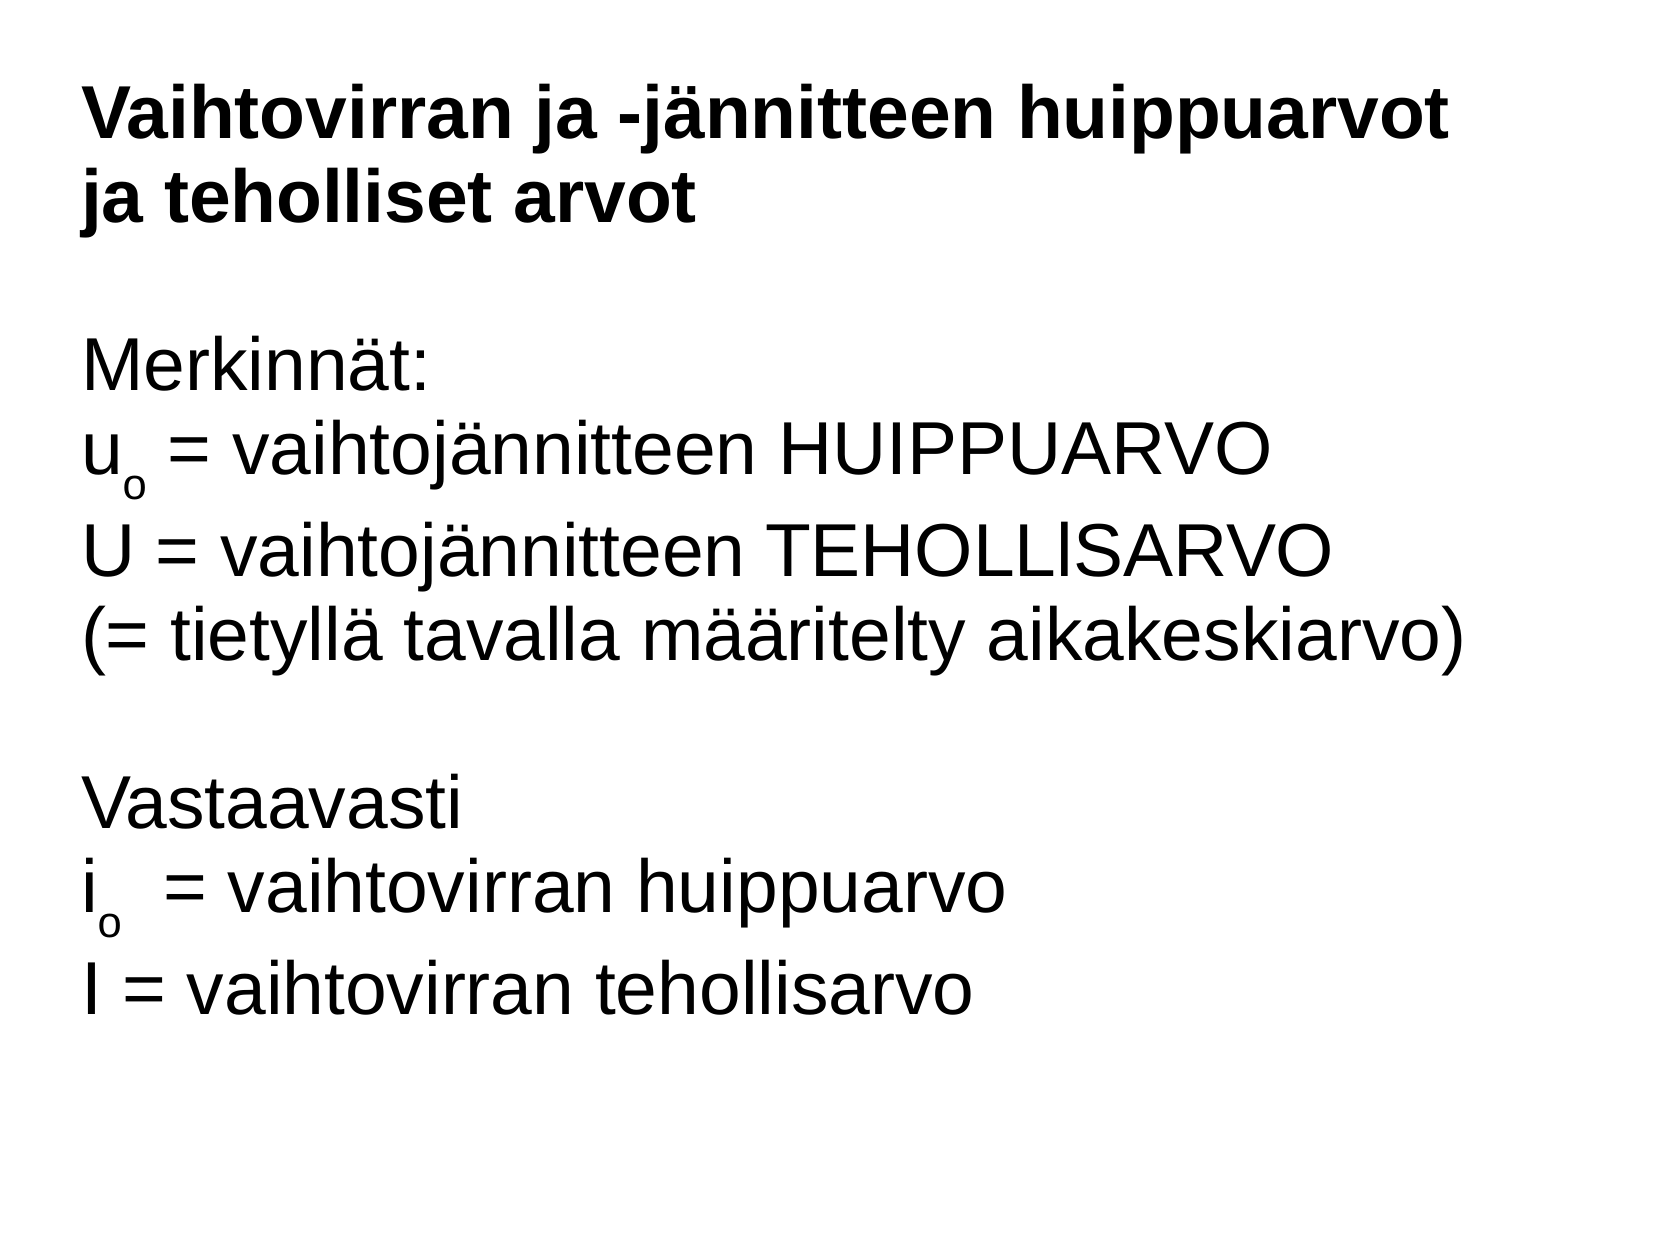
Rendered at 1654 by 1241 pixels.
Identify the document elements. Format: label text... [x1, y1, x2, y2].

text_box Vaihtovirran ja -jännitteen huippuarvot ja teholliset arvot Merkinnät: uo = vaihtojännitteen HUIPPUARVO U = vaihtojännitteen TEHOLLlSARVO (= tietyllä tavalla määritelty aikakeskiarvo) Vastaavasti io = vaihtovirran huippuarvo I = vaihtovirran tehollisarvo [66, 63, 1524, 1123]
